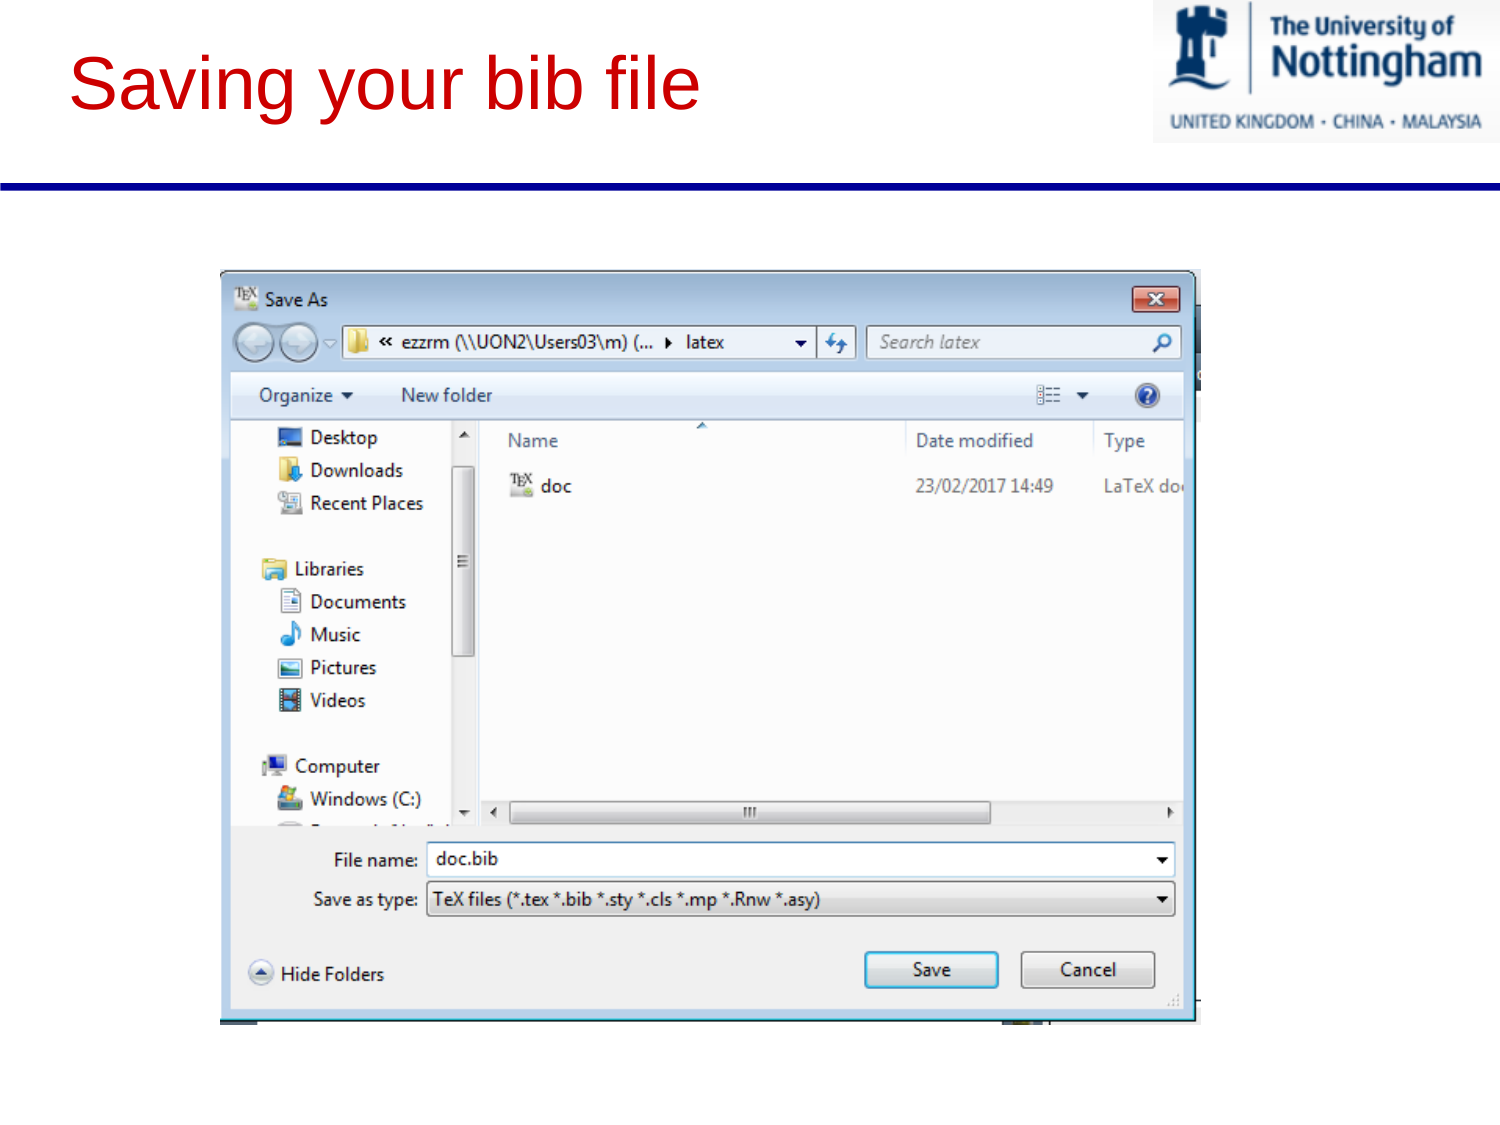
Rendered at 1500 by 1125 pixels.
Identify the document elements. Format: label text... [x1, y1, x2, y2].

picture [220, 269, 1201, 1025]
text_box Saving your bib file [53, 33, 947, 133]
picture [1153, 0, 1500, 143]
